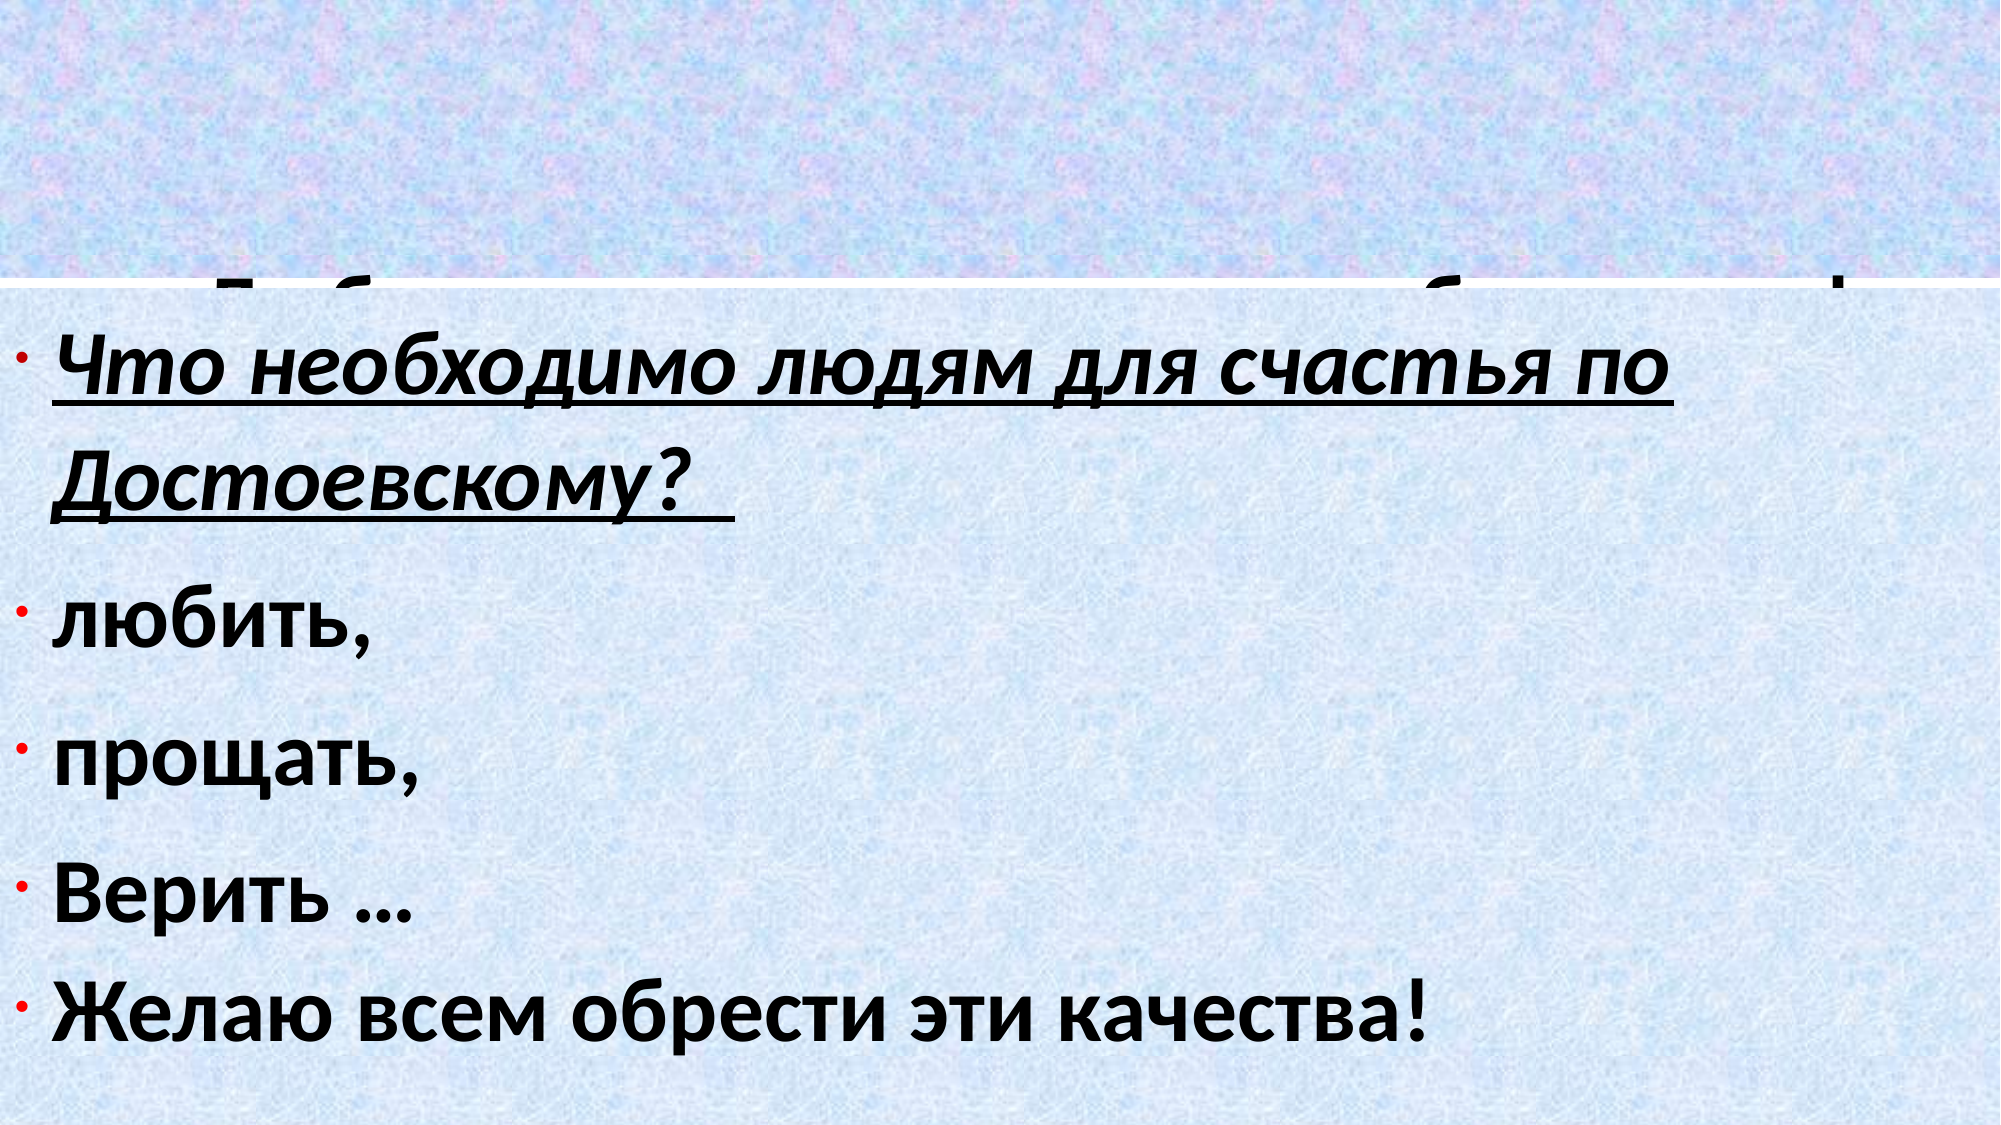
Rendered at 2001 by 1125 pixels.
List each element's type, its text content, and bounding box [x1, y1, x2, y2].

list Что необходимо людям для счастья по Достоевскому? любить, прощать, Верить … Желаю всем обрести эти качества! [0, 288, 2000, 1125]
title Да будет радостным ваше пробуждение! Всем спасибо! [0, 0, 2000, 278]
